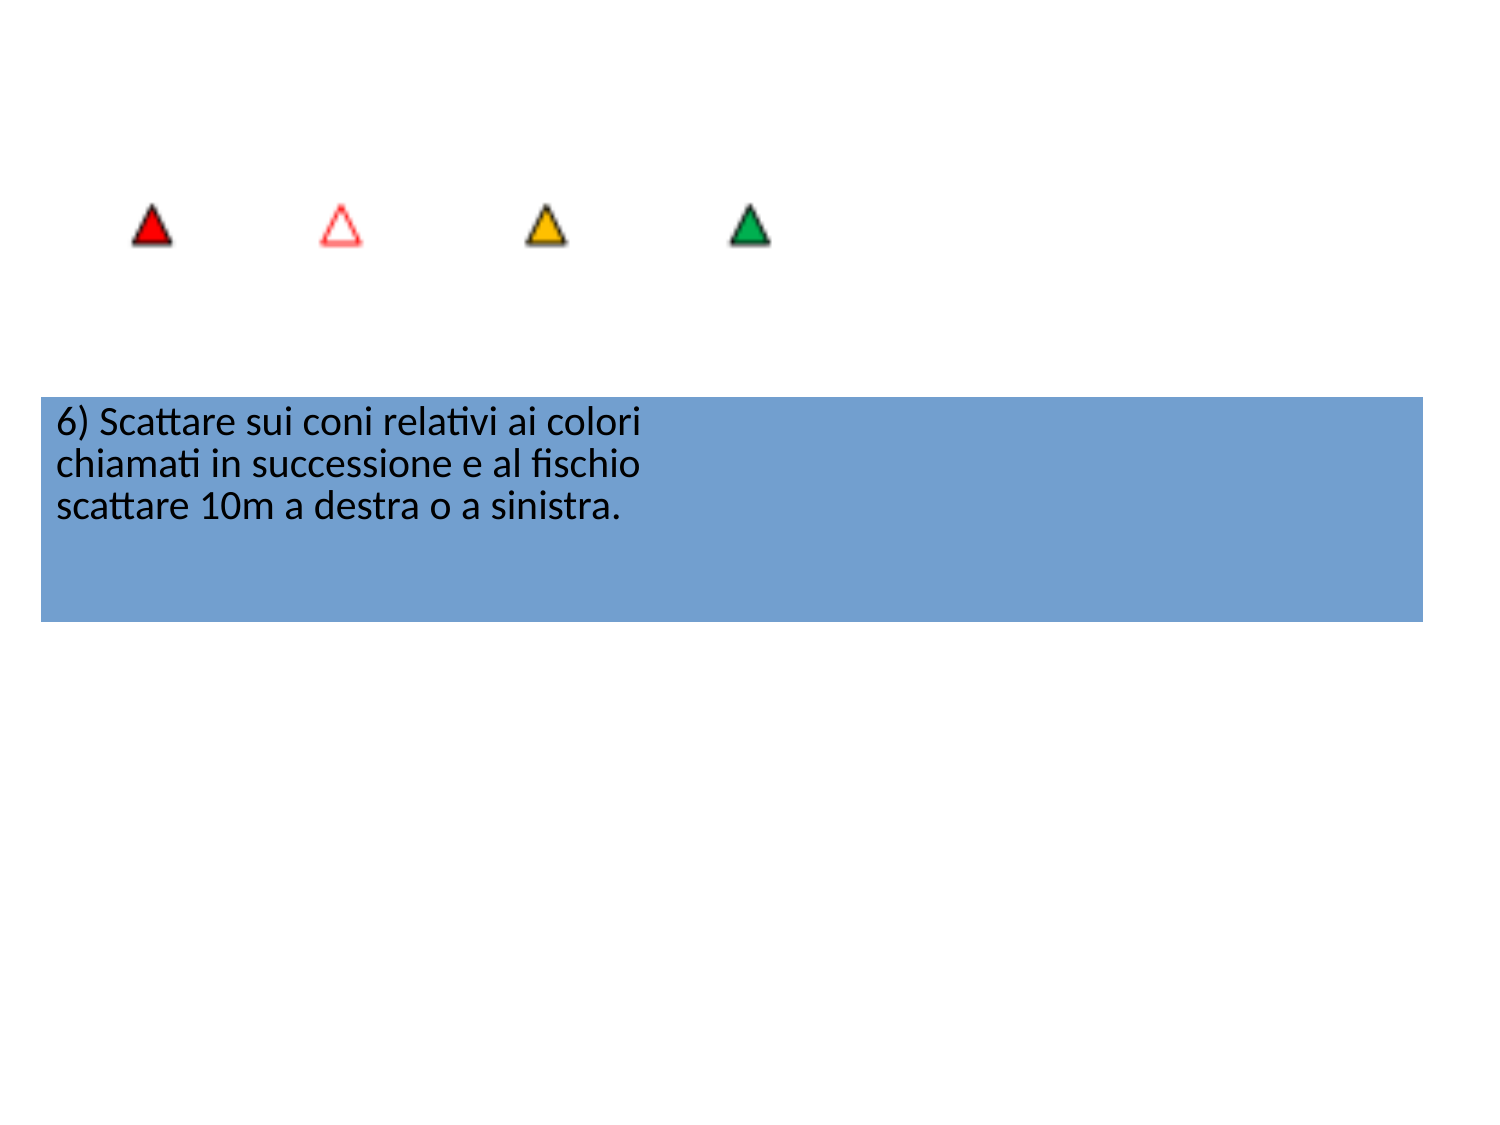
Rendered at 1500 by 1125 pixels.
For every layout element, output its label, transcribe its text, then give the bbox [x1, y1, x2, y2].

picture [0, 0, 916, 480]
table_cell [610, 560, 1423, 622]
table_header [729, 397, 1423, 560]
table_cell [41, 560, 610, 622]
table_header 6) Scattare sui coni relativi ai colori chiamati in successione e al fischio scattare 10m a destra o a sinistra. [41, 397, 729, 560]
